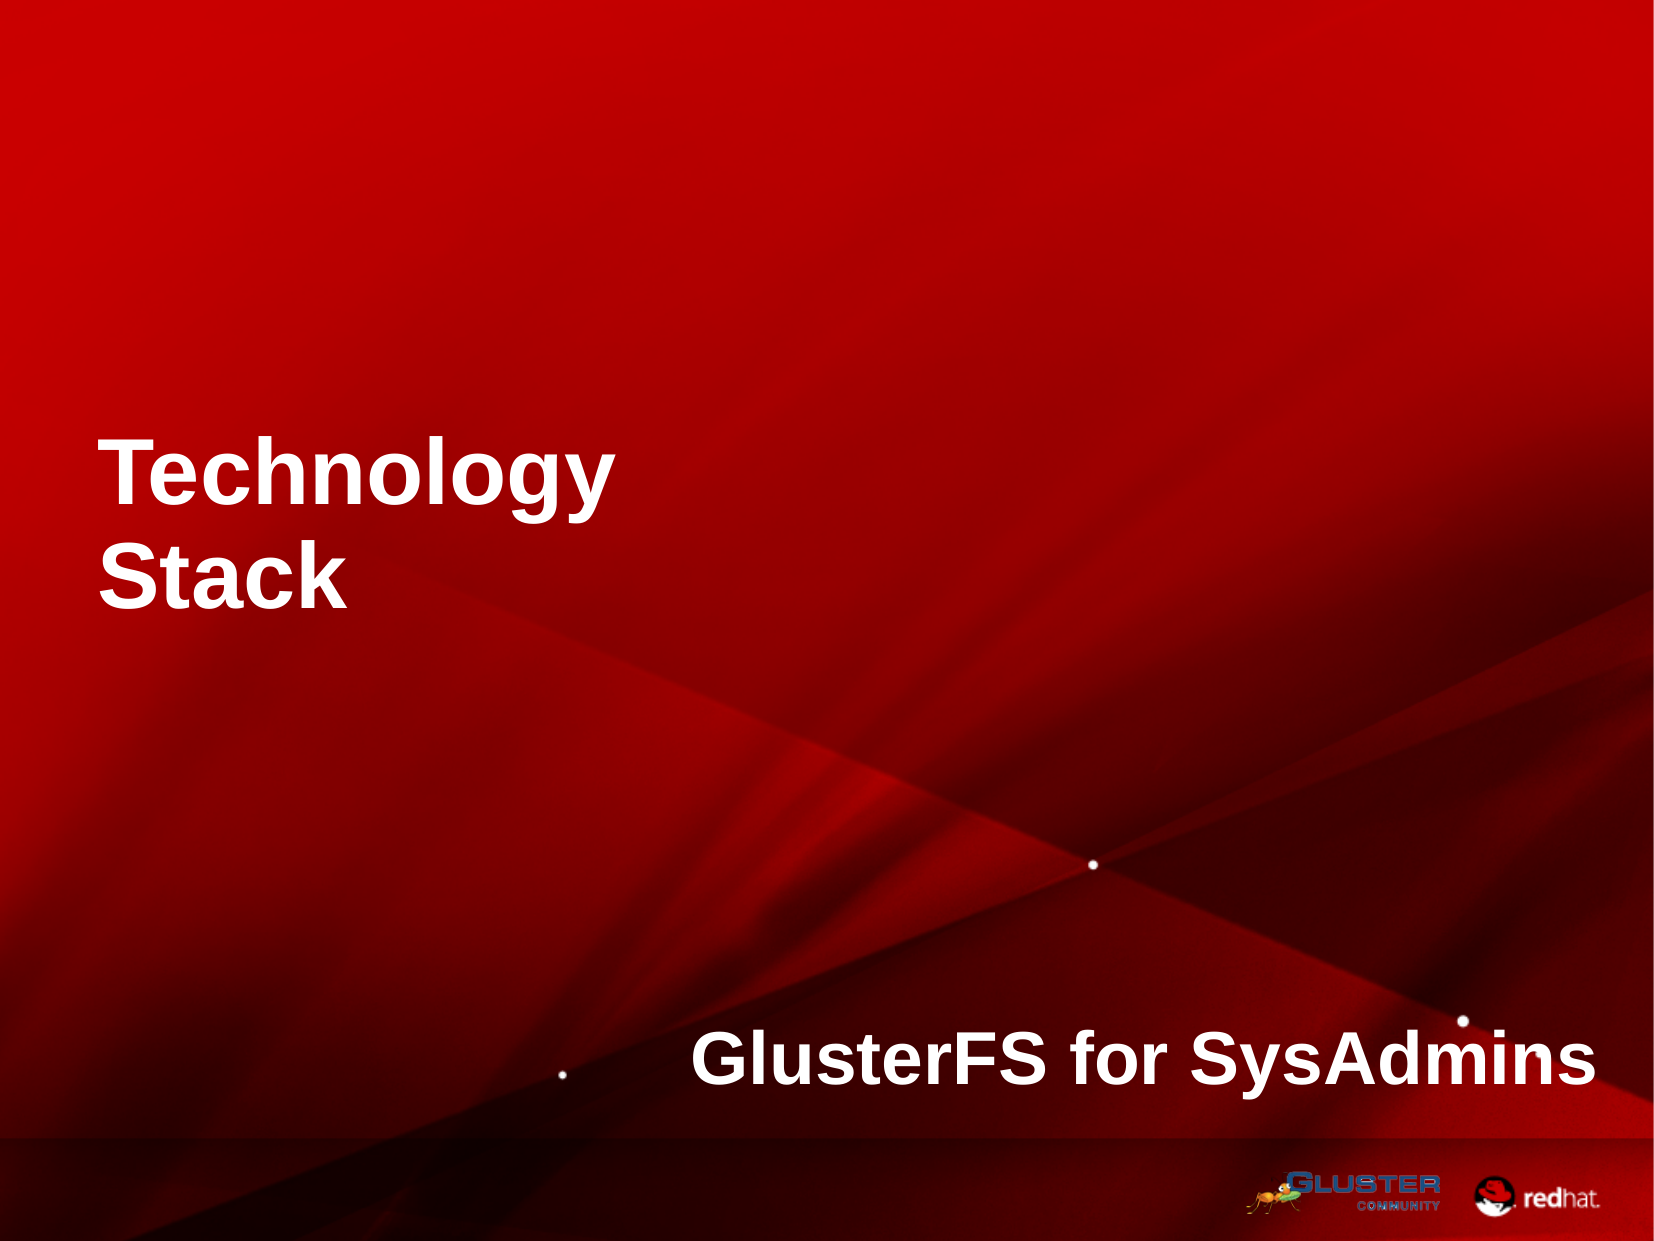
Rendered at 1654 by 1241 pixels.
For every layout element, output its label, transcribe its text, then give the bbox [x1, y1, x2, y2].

picture [0, 0, 1654, 1241]
text_box GlusterFS for SysAdmins [675, 963, 1614, 1111]
title Technology Stack [97, 419, 1586, 630]
